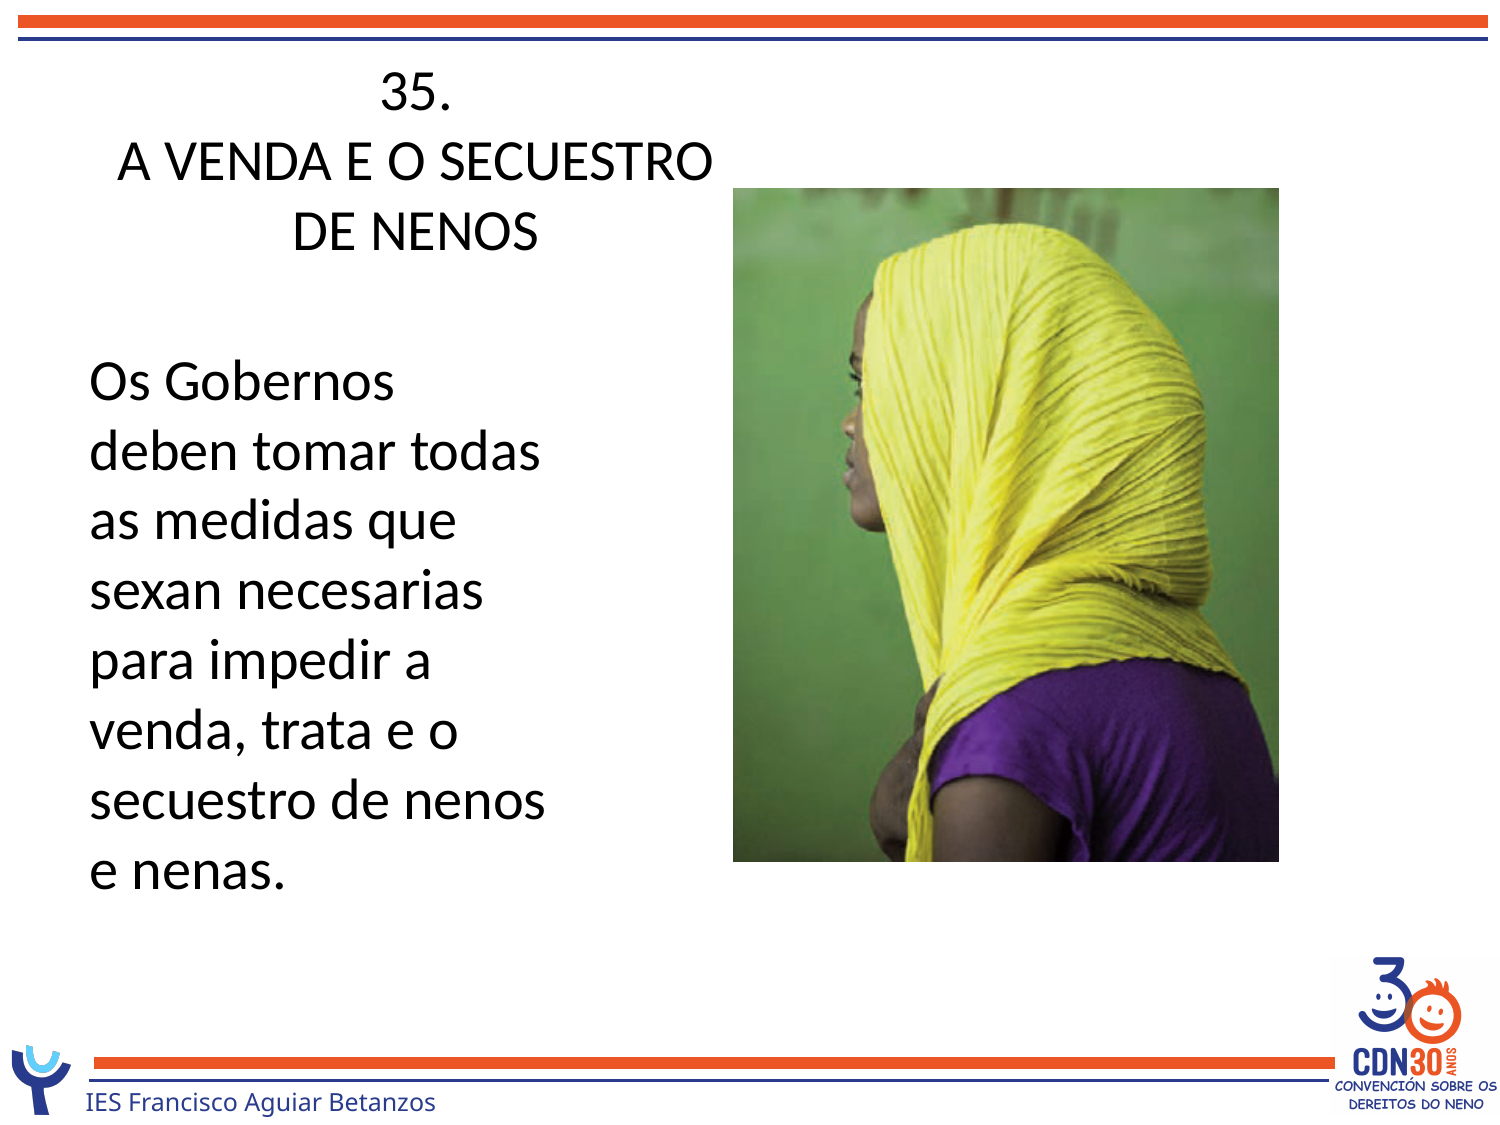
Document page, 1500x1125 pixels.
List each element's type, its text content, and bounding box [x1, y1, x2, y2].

picture [11, 1045, 71, 1115]
title 35. A VENDA E O SECUESTRO DE NENOS [75, 44, 758, 236]
list Os Gobernos deben tomar todas as medidas que sexan necesarias para impedir a venda, trata e o secuestro de nenos e nenas. [75, 235, 569, 1005]
picture [733, 188, 1279, 862]
picture [1330, 956, 1500, 1115]
